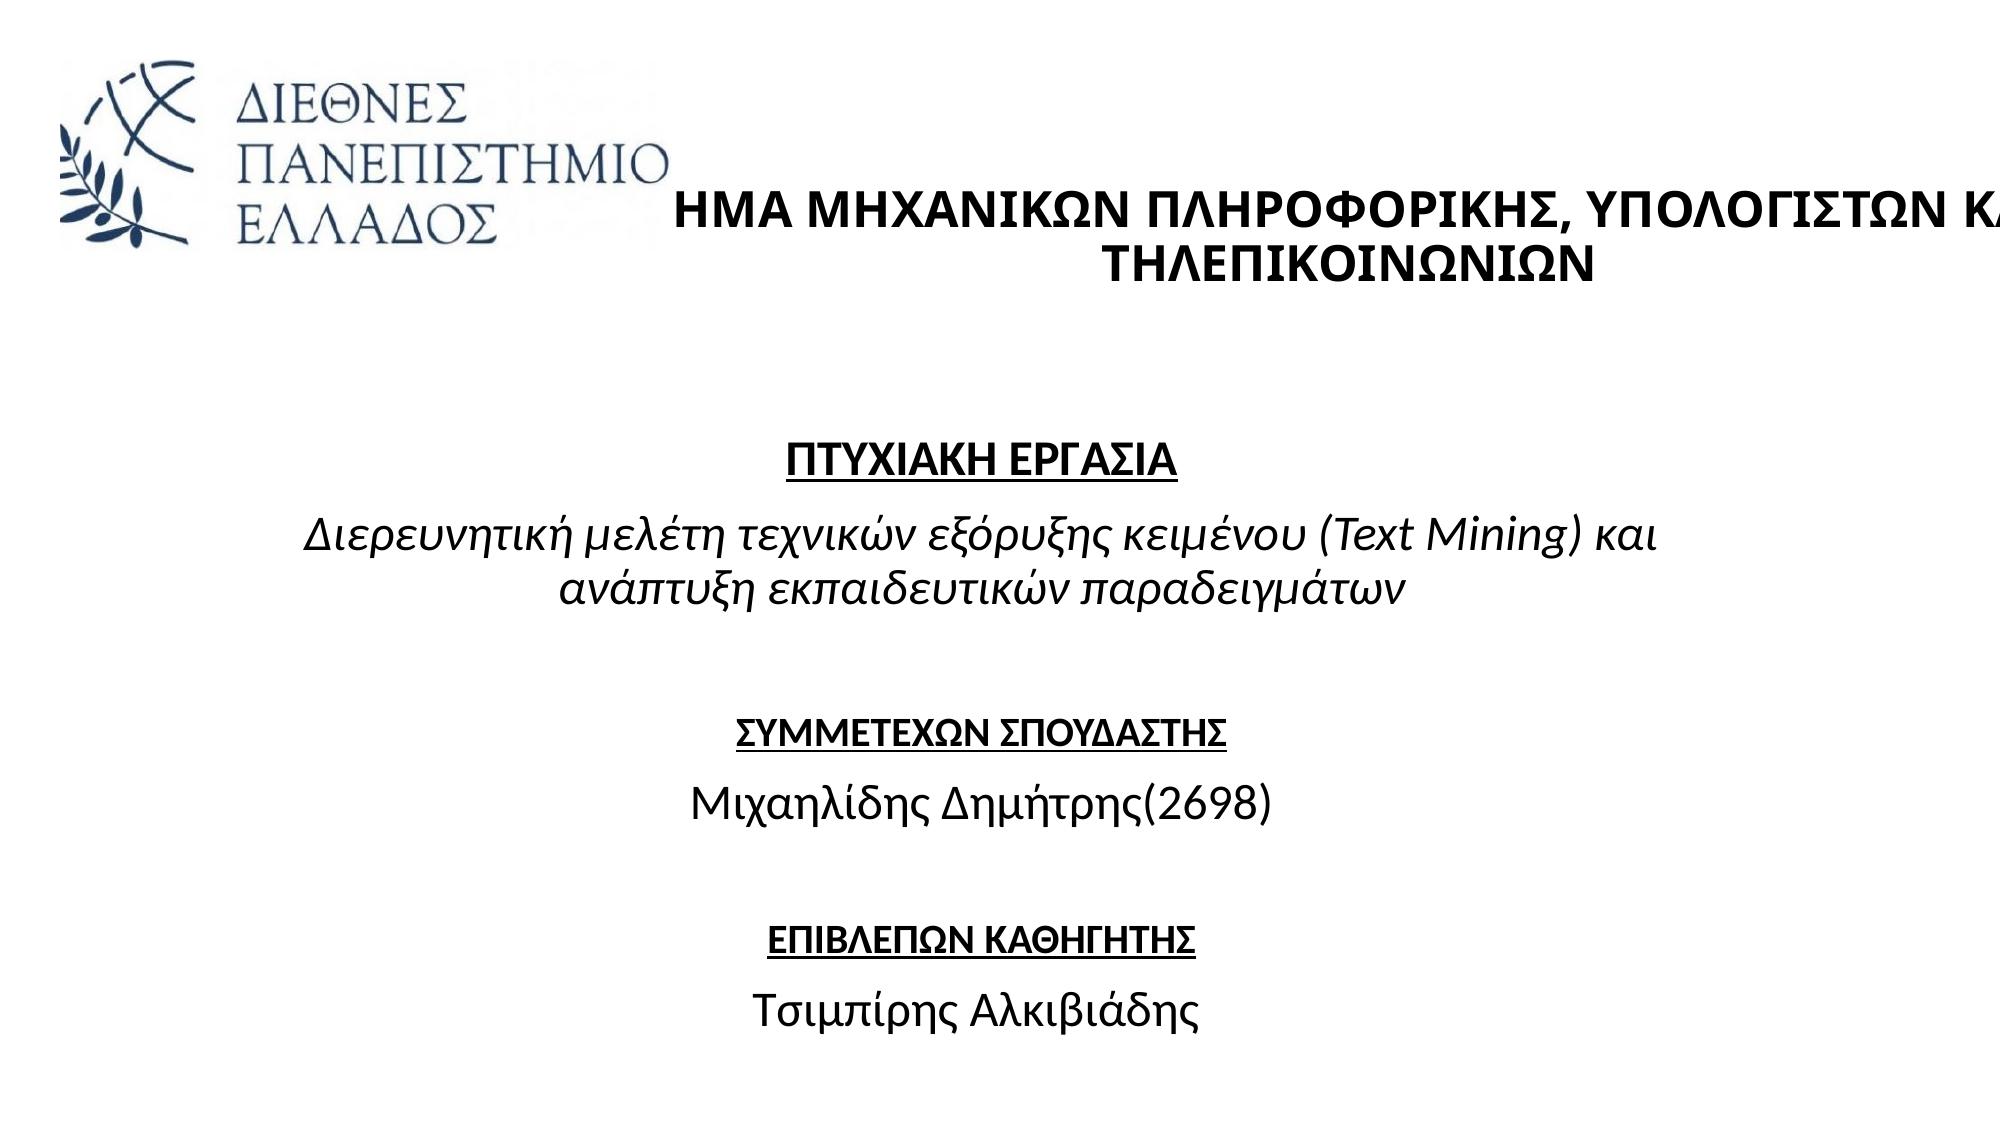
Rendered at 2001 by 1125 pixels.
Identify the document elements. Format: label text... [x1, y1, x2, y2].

picture [60, 59, 674, 252]
subtitle ΠΤΥΧΙΑΚΗ ΕΡΓΑΣΙΑ Διερευνητική μελέτη τεχνικών εξόρυξης κειμένου (Text Mining) και ανάπτυξη εκπαιδευτικών παραδειγμάτων ΣΥΜΜΕΤΕΧΩΝ ΣΠΟΥΔΑΣΤΗΣ Μιχαηλίδης Δημήτρης(2698) ΕΠΙΒΛΕΠΩΝ ΚΑΘΗΓΗΤΗΣ Τσιμπίρης Αλκιβιάδης [231, 424, 1732, 1055]
title ΤΜΗΜΑ ΜΗΧΑΝΙΚΩΝ ΠΛΗΡΟΦΟΡΙΚΗΣ, ΥΠΟΛΟΓΙΣΤΩΝ ΚΑΙ ΤΗΛΕΠΙΚΟΙΝΩΝΙΩΝ [579, 108, 2000, 300]
